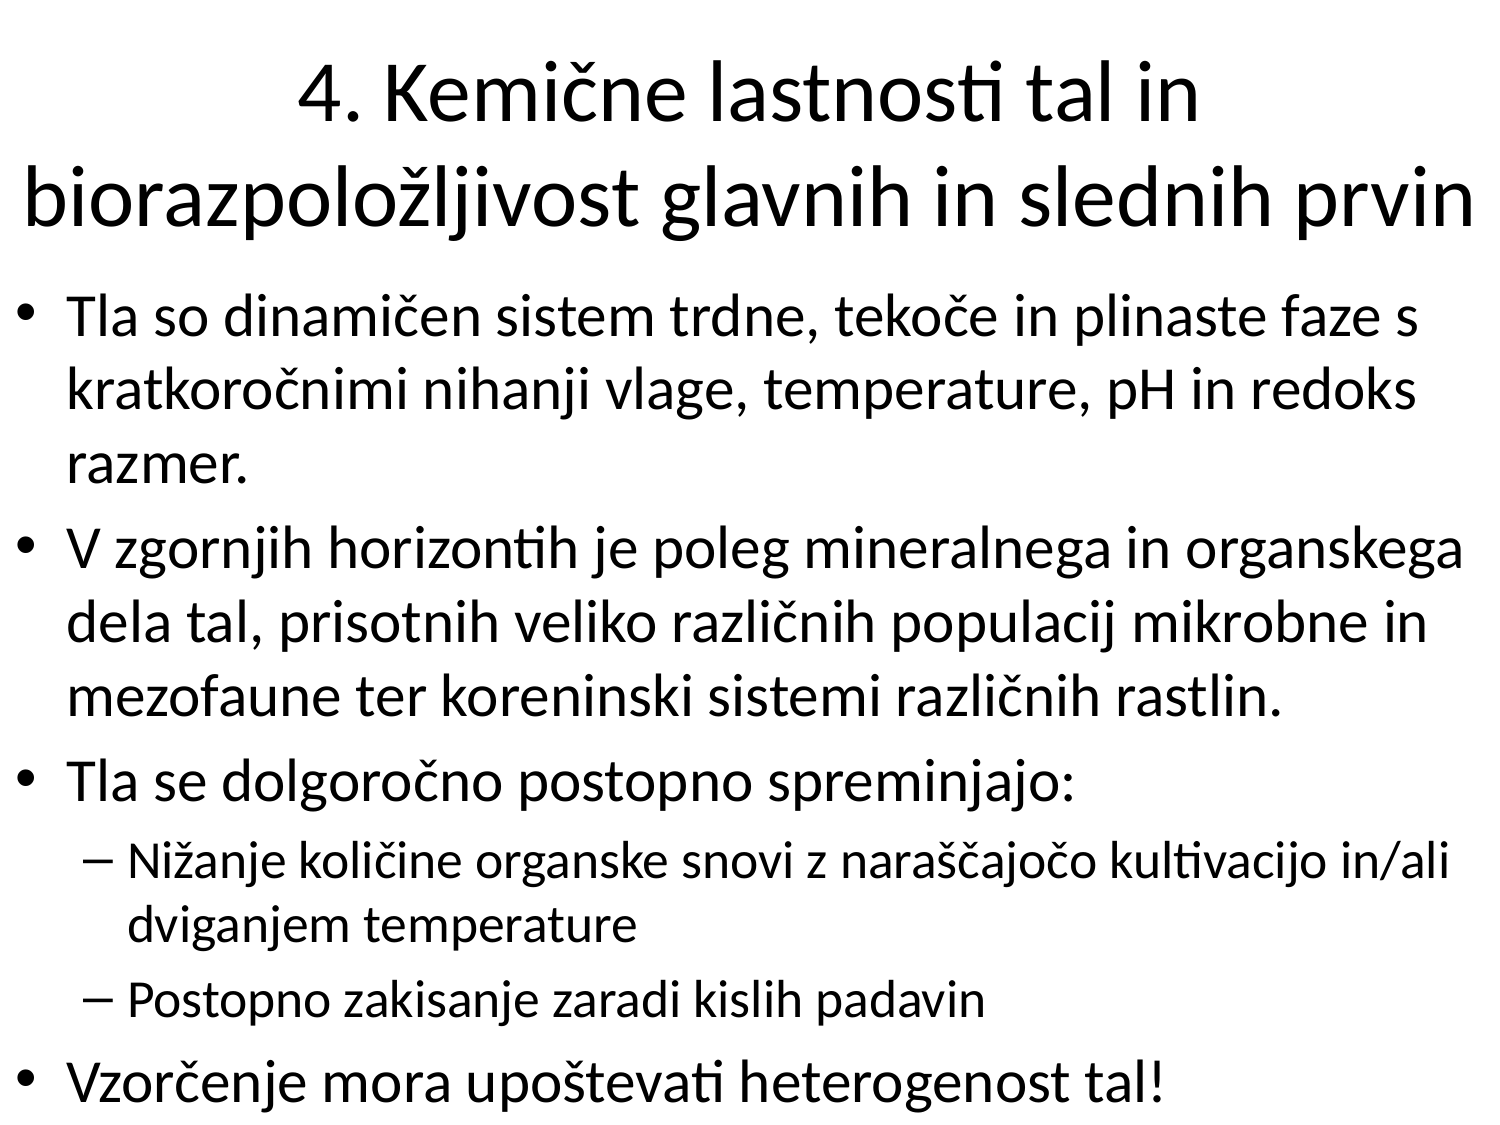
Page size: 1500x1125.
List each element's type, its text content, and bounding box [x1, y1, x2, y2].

title 4. Kemične lastnosti tal in biorazpoložljivost glavnih in slednih prvin [0, 0, 1500, 267]
list Tla so dinamičen sistem trdne, tekoče in plinaste faze s kratkoročnimi nihanji vlage, temperature, pH in redoks razmer. V zgornjih horizontih je poleg mineralnega in organskega dela tal, prisotnih veliko različnih populacij mikrobne in mezofaune ter koreninski sistemi različnih rastlin. Tla se dolgoročno postopno spreminjajo: Nižanje količine organske snovi z naraščajočo kultivacijo in/ali dviganjem temperature Postopno zakisanje zaradi kislih padavin Vzorčenje mora upoštevati heterogenost tal! [0, 267, 1500, 1125]
